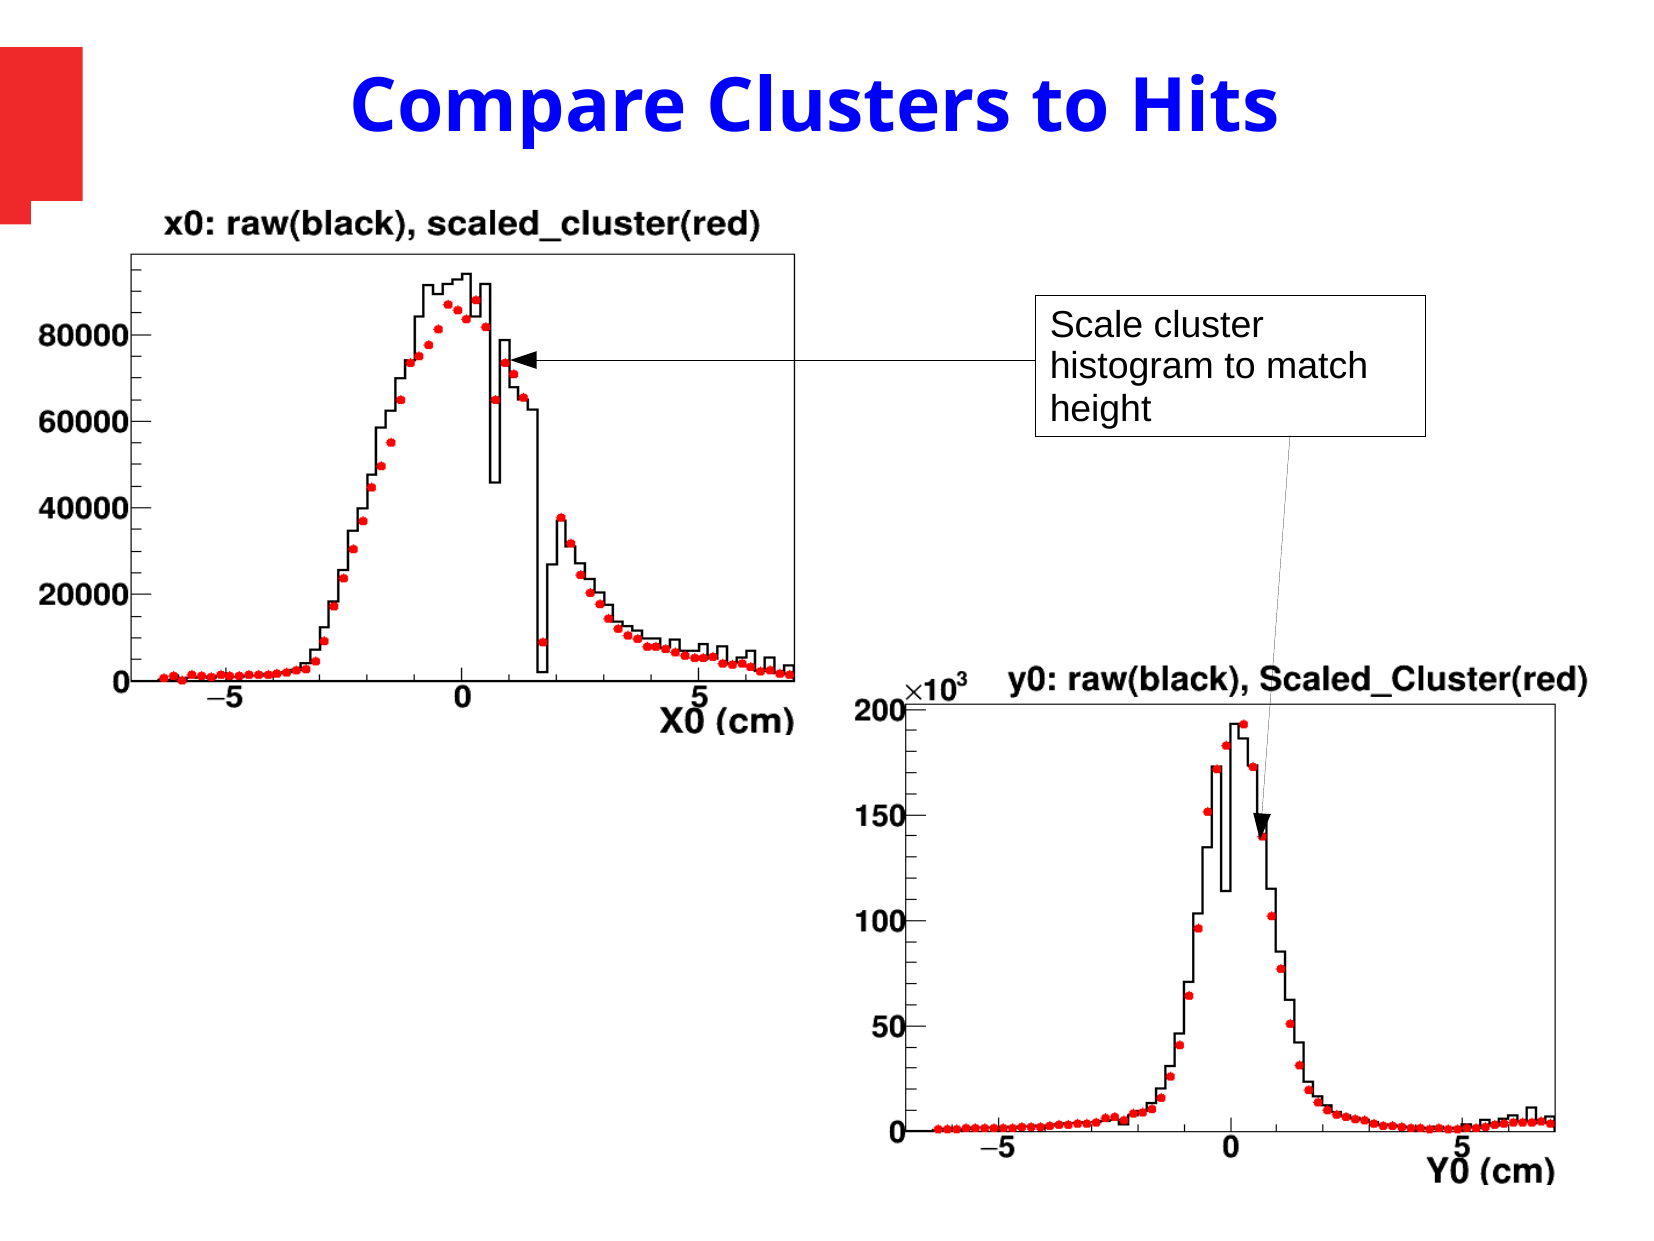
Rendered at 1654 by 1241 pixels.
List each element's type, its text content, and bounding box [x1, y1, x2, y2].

picture [31, 201, 1636, 1186]
text_box Scale cluster histogram to match height [1035, 295, 1426, 436]
title Compare Clusters to Hits [88, 51, 1542, 154]
